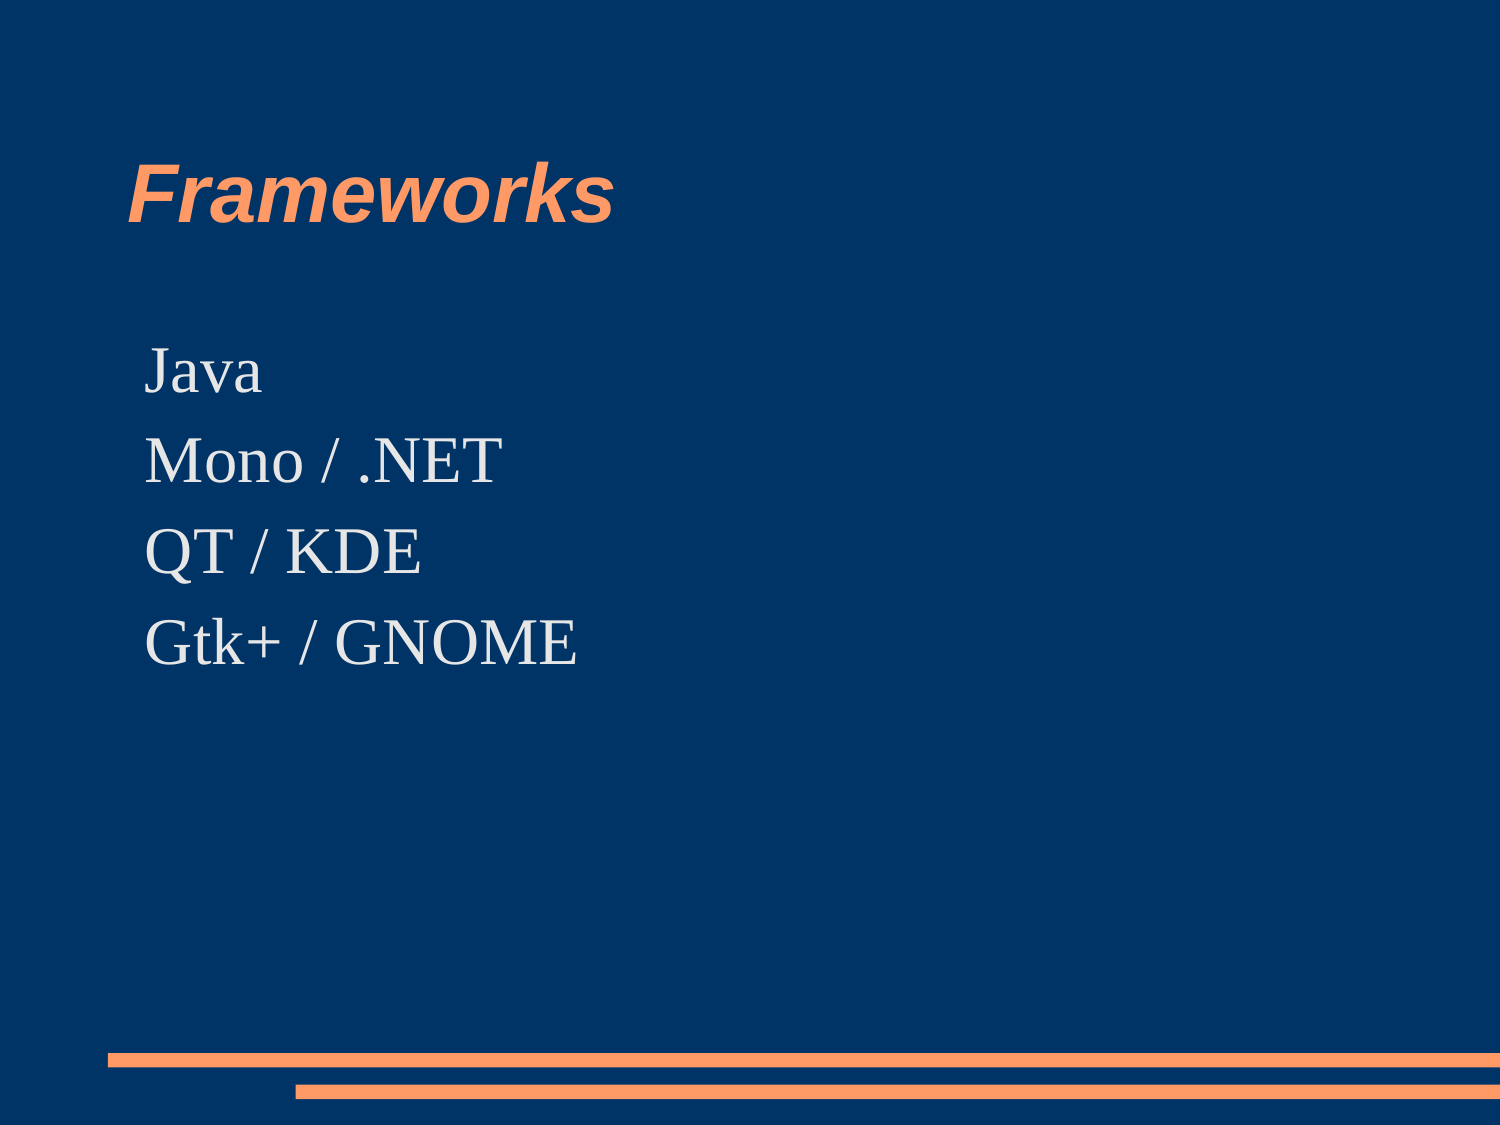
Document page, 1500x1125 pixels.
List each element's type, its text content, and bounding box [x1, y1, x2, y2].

list Java Mono / .NET QT / KDE Gtk+ / GNOME [112, 324, 1388, 1001]
title Frameworks [112, 99, 1388, 288]
